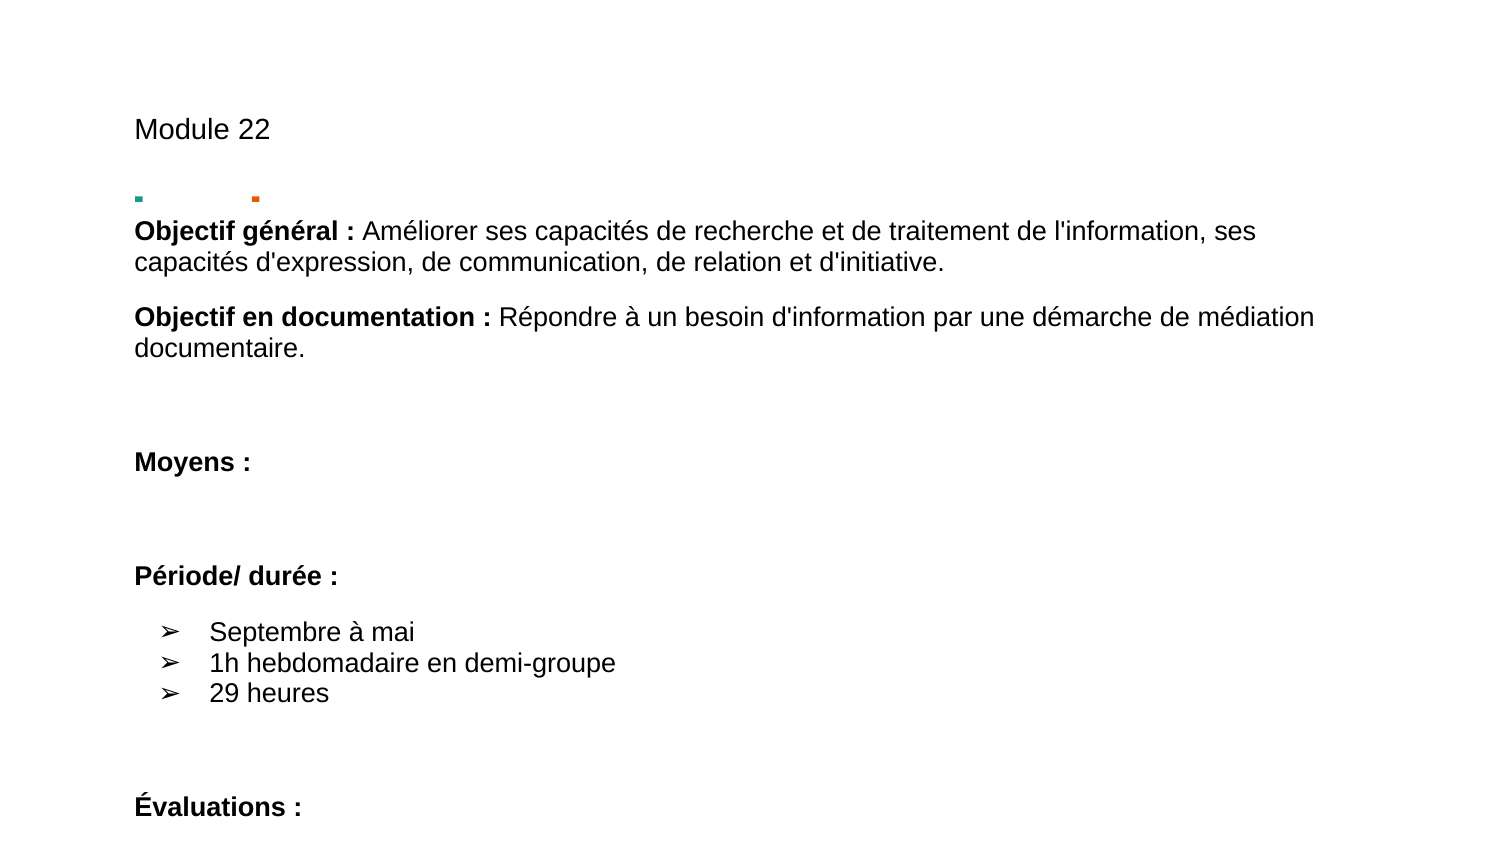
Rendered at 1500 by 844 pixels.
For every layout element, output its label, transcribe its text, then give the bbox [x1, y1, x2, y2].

title Module 22 [119, 95, 1381, 183]
list Objectif général : Améliorer ses capacités de recherche et de traitement de l'information, ses capacités d'expression, de communication, de relation et d'initiative. Objectif en documentation : Répondre à un besoin d'information par une démarche de médiation documentaire. Moyens : Période/ durée : Septembre à mai 1h hebdomadaire en demi-groupe 29 heures Évaluations : [119, 200, 1381, 835]
